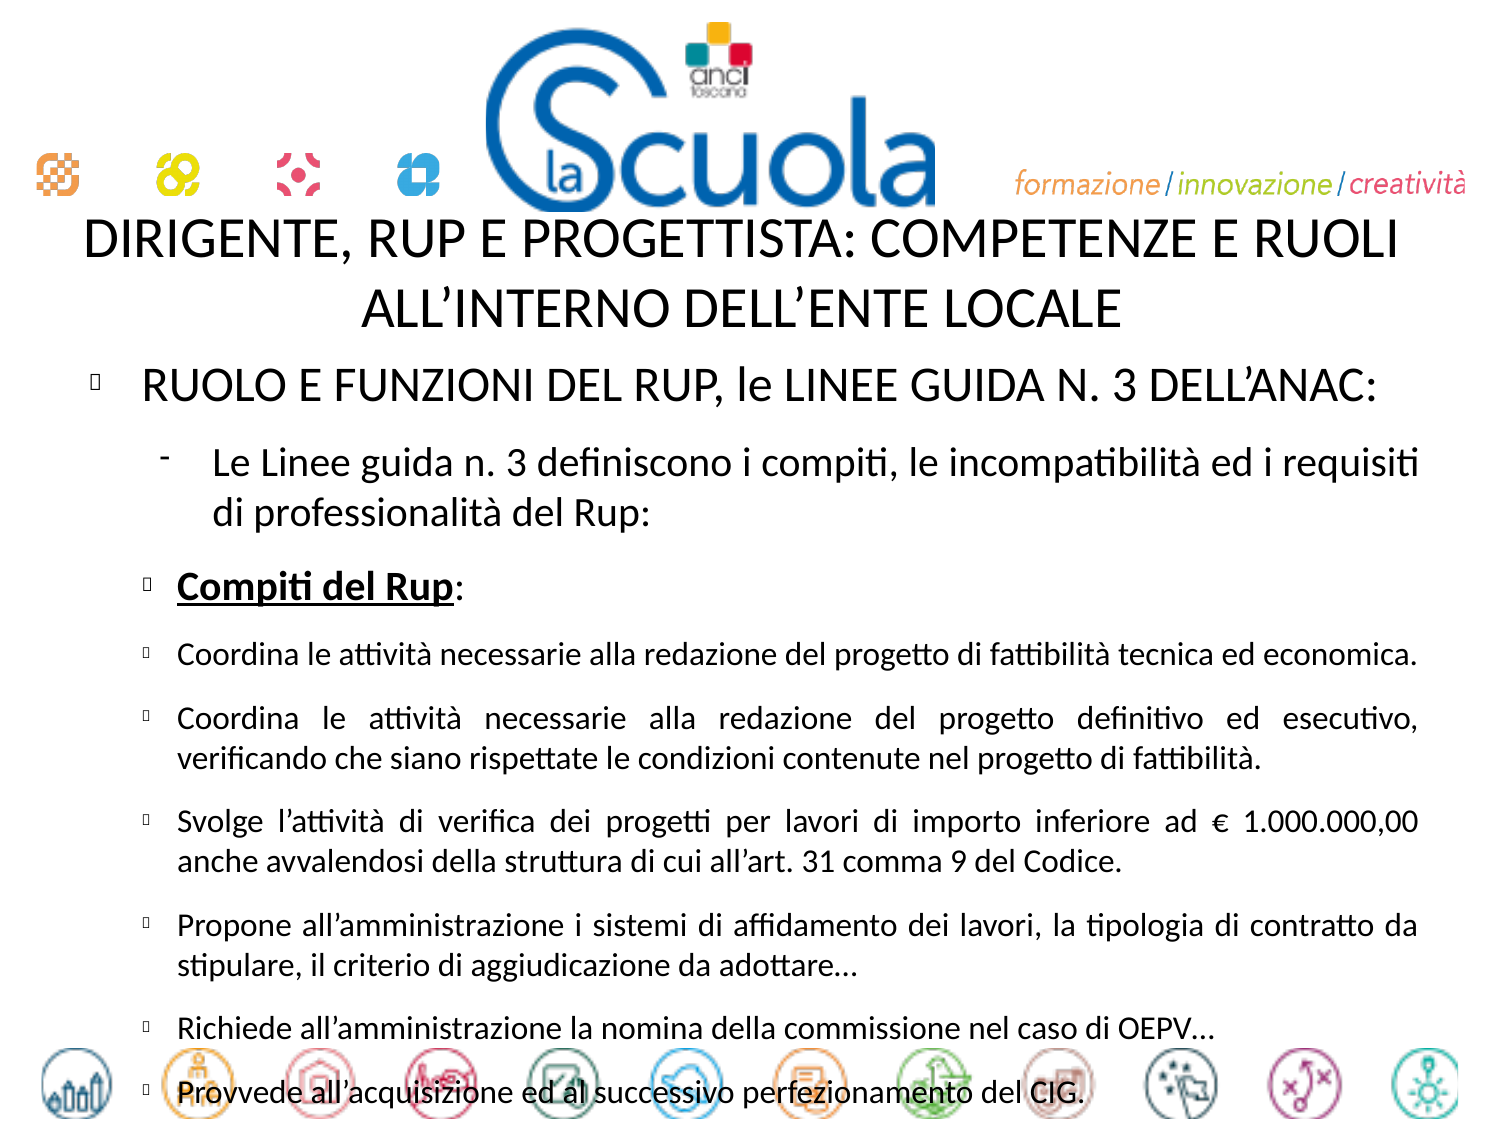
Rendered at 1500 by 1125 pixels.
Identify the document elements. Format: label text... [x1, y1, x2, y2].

text_box DIRIGENTE, RUP E PROGETTISTA: COMPETENZE E RUOLI ALL’INTERNO DELL’ENTE LOCALE [67, 175, 1418, 364]
text_box RUOLO E FUNZIONI DEL RUP, le LINEE GUIDA N. 3 DELL’ANAC: Le Linee guida n. 3 definiscono i compiti, le incompatibilità ed i requisiti di professionalità del Rup: Compiti del Rup: Coordina le attività necessarie alla redazione del progetto di fattibilità tecnica ed economica. Coordina le attività necessarie alla redazione del progetto definitivo ed esecutivo, verificando che siano rispettate le condizioni contenute nel progetto di fattibilità. Svolge l’attività di verifica dei progetti per lavori di importo inferiore ad € 1.000.000,00 anche avvalendosi della struttura di cui all’art. 31 comma 9 del Codice. Propone all’amministrazione i sistemi di affidamento dei lavori, la tipologia di contratto da stipulare, il criterio di aggiudicazione da adottare… Richiede all’amministrazione la nomina della commissione nel caso di OEPV… Provvede all’acquisizione ed al successivo perfezionamento del CIG. [70, 351, 1421, 1004]
